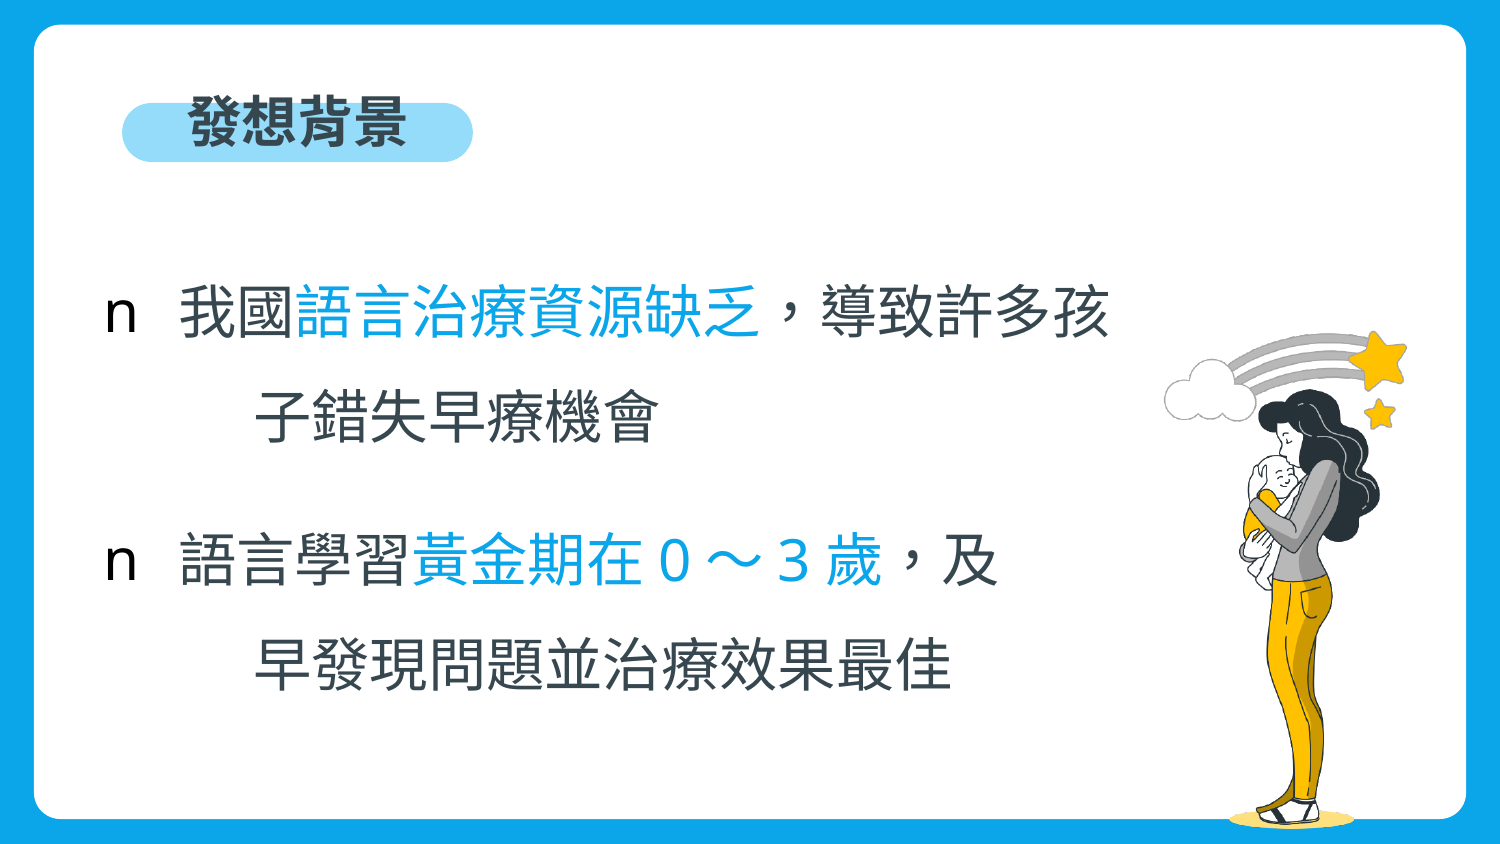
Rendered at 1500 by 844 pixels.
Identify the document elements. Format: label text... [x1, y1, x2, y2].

text_box 語言學習黃金期在0～3歲，及早發現問題並治療效果最佳 [89, 481, 962, 706]
list 發想背景 [100, 79, 495, 162]
picture [962, 244, 1466, 828]
text_box 我國語言治療資源缺乏，導致許多孩子錯失早療機會 [88, 232, 1164, 461]
